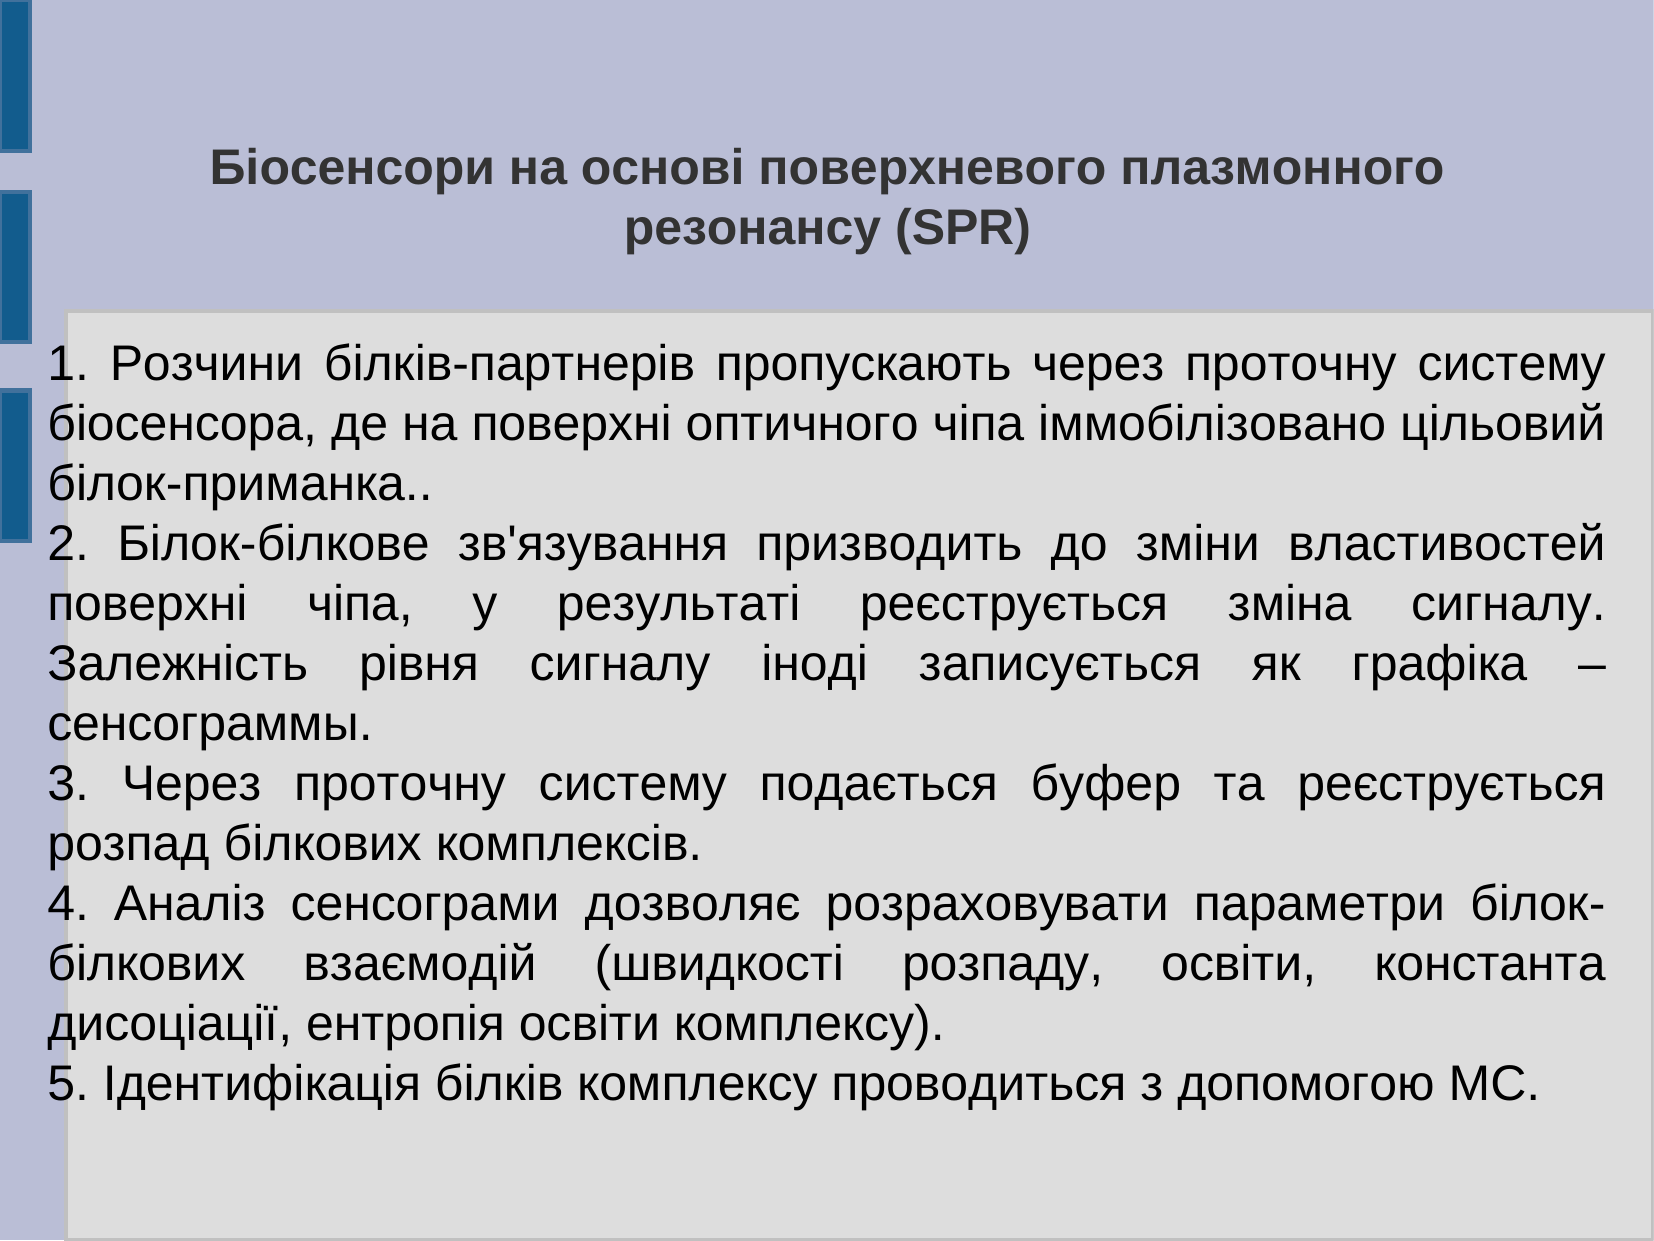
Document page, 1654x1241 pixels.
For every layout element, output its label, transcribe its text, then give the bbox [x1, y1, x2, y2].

list 1. Розчини білків-партнерів пропускають через проточну систему біосенсора, де на поверхні оптичного чіпа іммобілізовано цільовий білок-приманка.. 2. Білок-білкове зв'язування призводить до зміни властивостей поверхні чіпа, у результаті реєструється зміна сигналу. Залежність рівня сигналу іноді записується як графіка – сенсограммы. 3. Через проточну систему подається буфер та реєструється розпад білкових комплексів. 4. Аналіз сенсограми дозволяє розраховувати параметри білок-білкових взаємодій (швидкості розпаду, освіти, константа дисоціації, ентропія освіти комплексу). 5. Ідентифікація білків комплексу проводиться з допомогою МС. [47, 330, 1607, 1241]
title Біосенсори на основі поверхневого плазмонного резонансу (SPR) [121, 134, 1534, 256]
